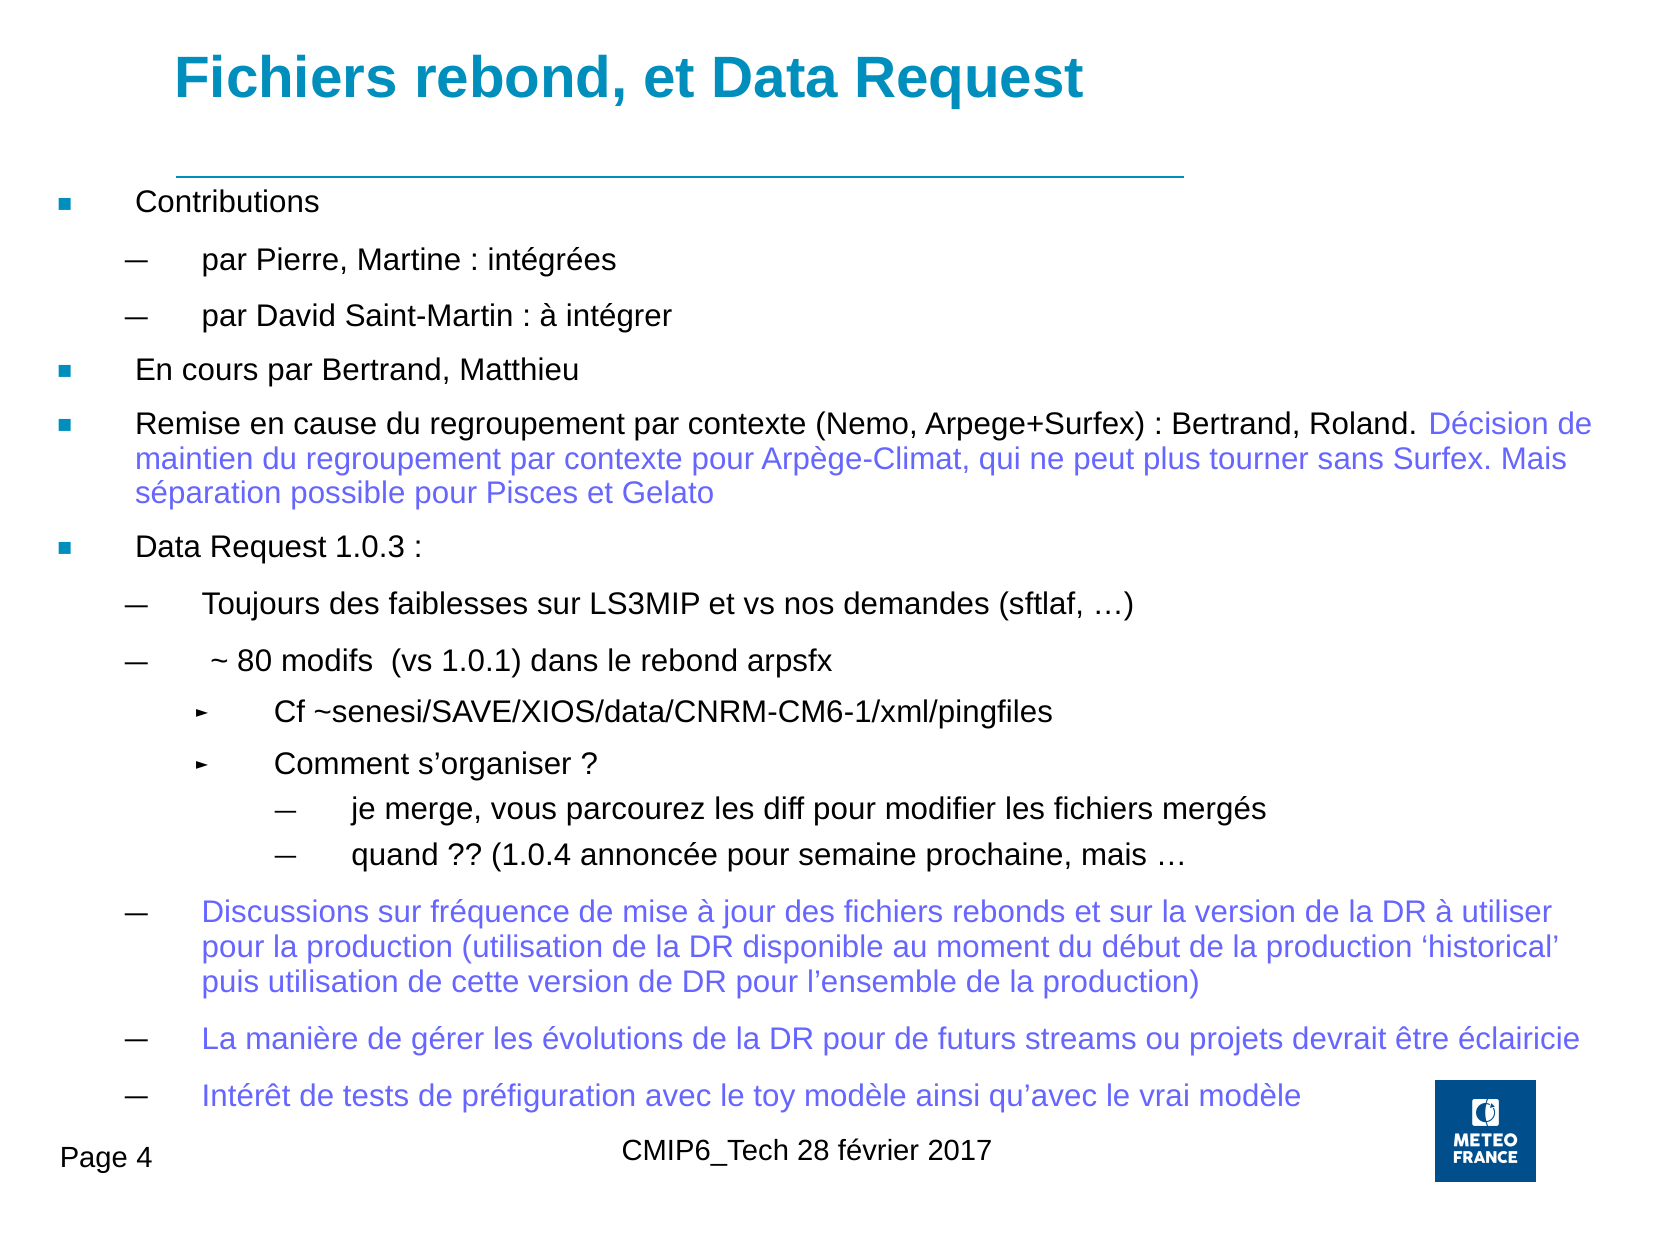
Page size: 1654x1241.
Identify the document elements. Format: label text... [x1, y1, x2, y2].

picture [1435, 1122, 1536, 1182]
list Contributions par Pierre, Martine : intégrées par David Saint-Martin : à intégrer En cours par Bertrand, Matthieu Remise en cause du regroupement par contexte (Nemo, Arpege+Surfex) : Bertrand, Roland. Décision de maintien du regroupement par contexte pour Arpège-Climat, qui ne peut plus tourner sans Surfex. Mais séparation possible pour Pisces et Gelato Data Request 1.0.3 : Toujours des faiblesses sur LS3MIP et vs nos demandes (sftlaf, …) ~ 80 modifs (vs 1.0.1) dans le rebond arpsfx Cf ~senesi/SAVE/XIOS/data/CNRM-CM6-1/xml/pingfiles Comment s’organiser ? je merge, vous parcourez les diff pour modifier les fichiers mergés quand ?? (1.0.4 annoncée pour semaine prochaine, mais … Discussions sur fréquence de mise à jour des fichiers rebonds et sur la version de la DR à utiliser pour la production (utilisation de la DR disponible au moment du début de la production ‘historical’ puis utilisation de cette version de DR pour l’ensemble de la production) La manière de gérer les évolutions de la DR pour de futurs streams ou projets devrait être éclairicie Intérêt de tests de préfiguration avec le toy modèle ainsi qu’avec le vrai modèle [40, 184, 1600, 1122]
title Fichiers rebond, et Data Request [174, 0, 1654, 156]
